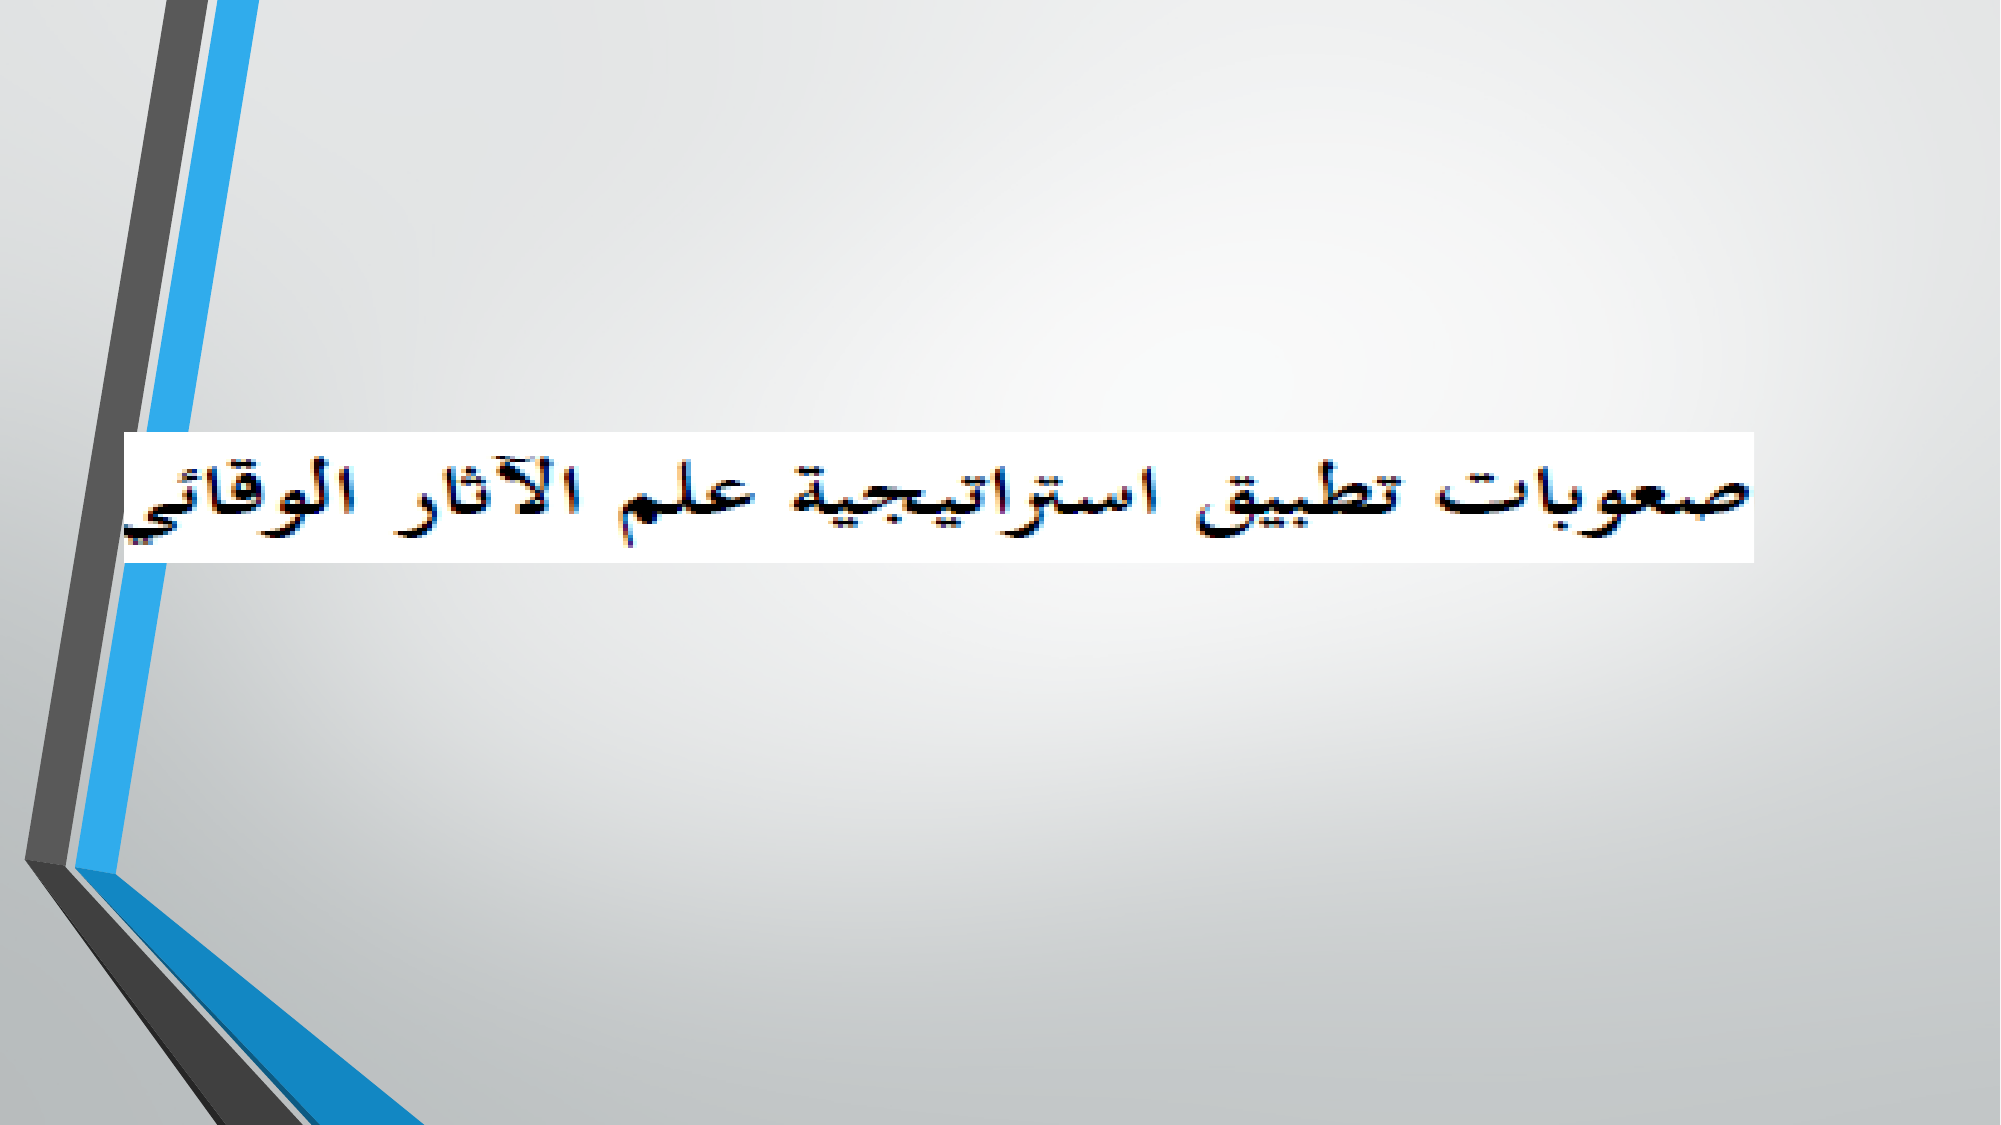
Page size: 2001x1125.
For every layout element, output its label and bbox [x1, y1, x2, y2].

picture [124, 432, 1755, 563]
